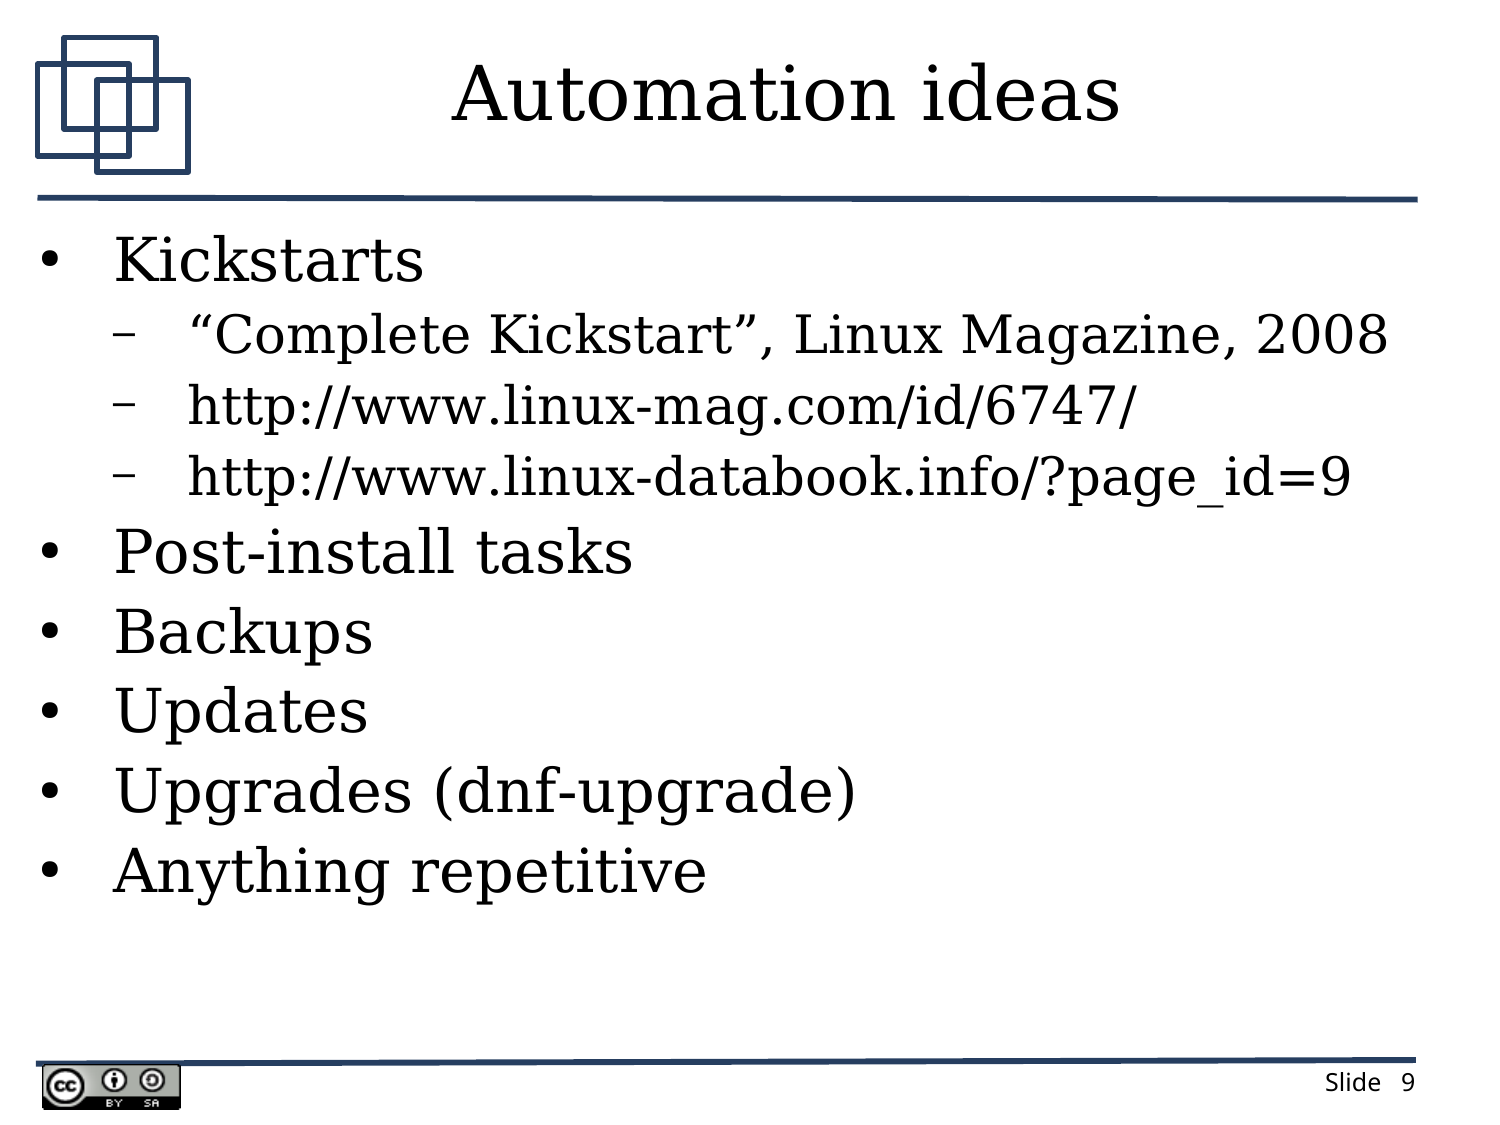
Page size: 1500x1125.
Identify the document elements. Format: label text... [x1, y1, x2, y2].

list Kickstarts “Complete Kickstart”, Linux Magazine, 2008 http://www.linux-mag.com/id/6747/ http://www.linux-databook.info/?page_id=9 Post-install tasks Backups Updates Upgrades (dnf-upgrade) Anything repetitive [37, 224, 1425, 968]
picture [42, 1064, 181, 1110]
title Automation ideas [150, 0, 1425, 188]
